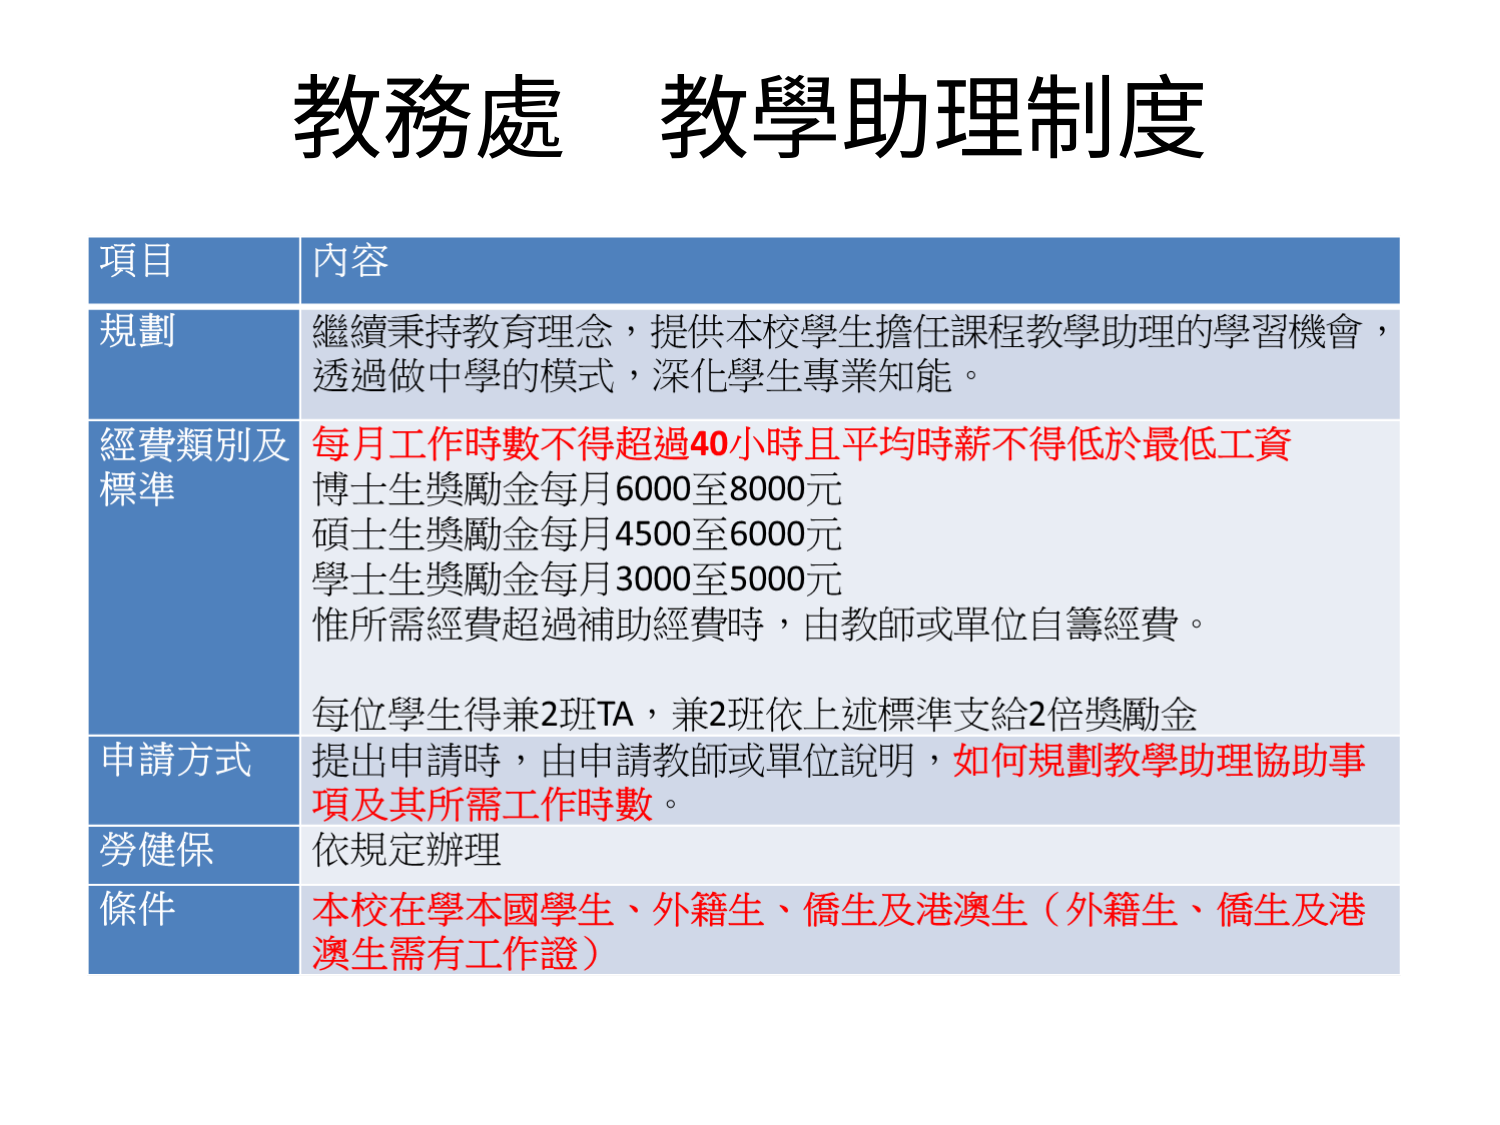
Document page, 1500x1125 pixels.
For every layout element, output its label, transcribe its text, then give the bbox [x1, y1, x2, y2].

picture [87, 224, 1401, 998]
title 教務處 教學助理制度 [75, 20, 1426, 209]
